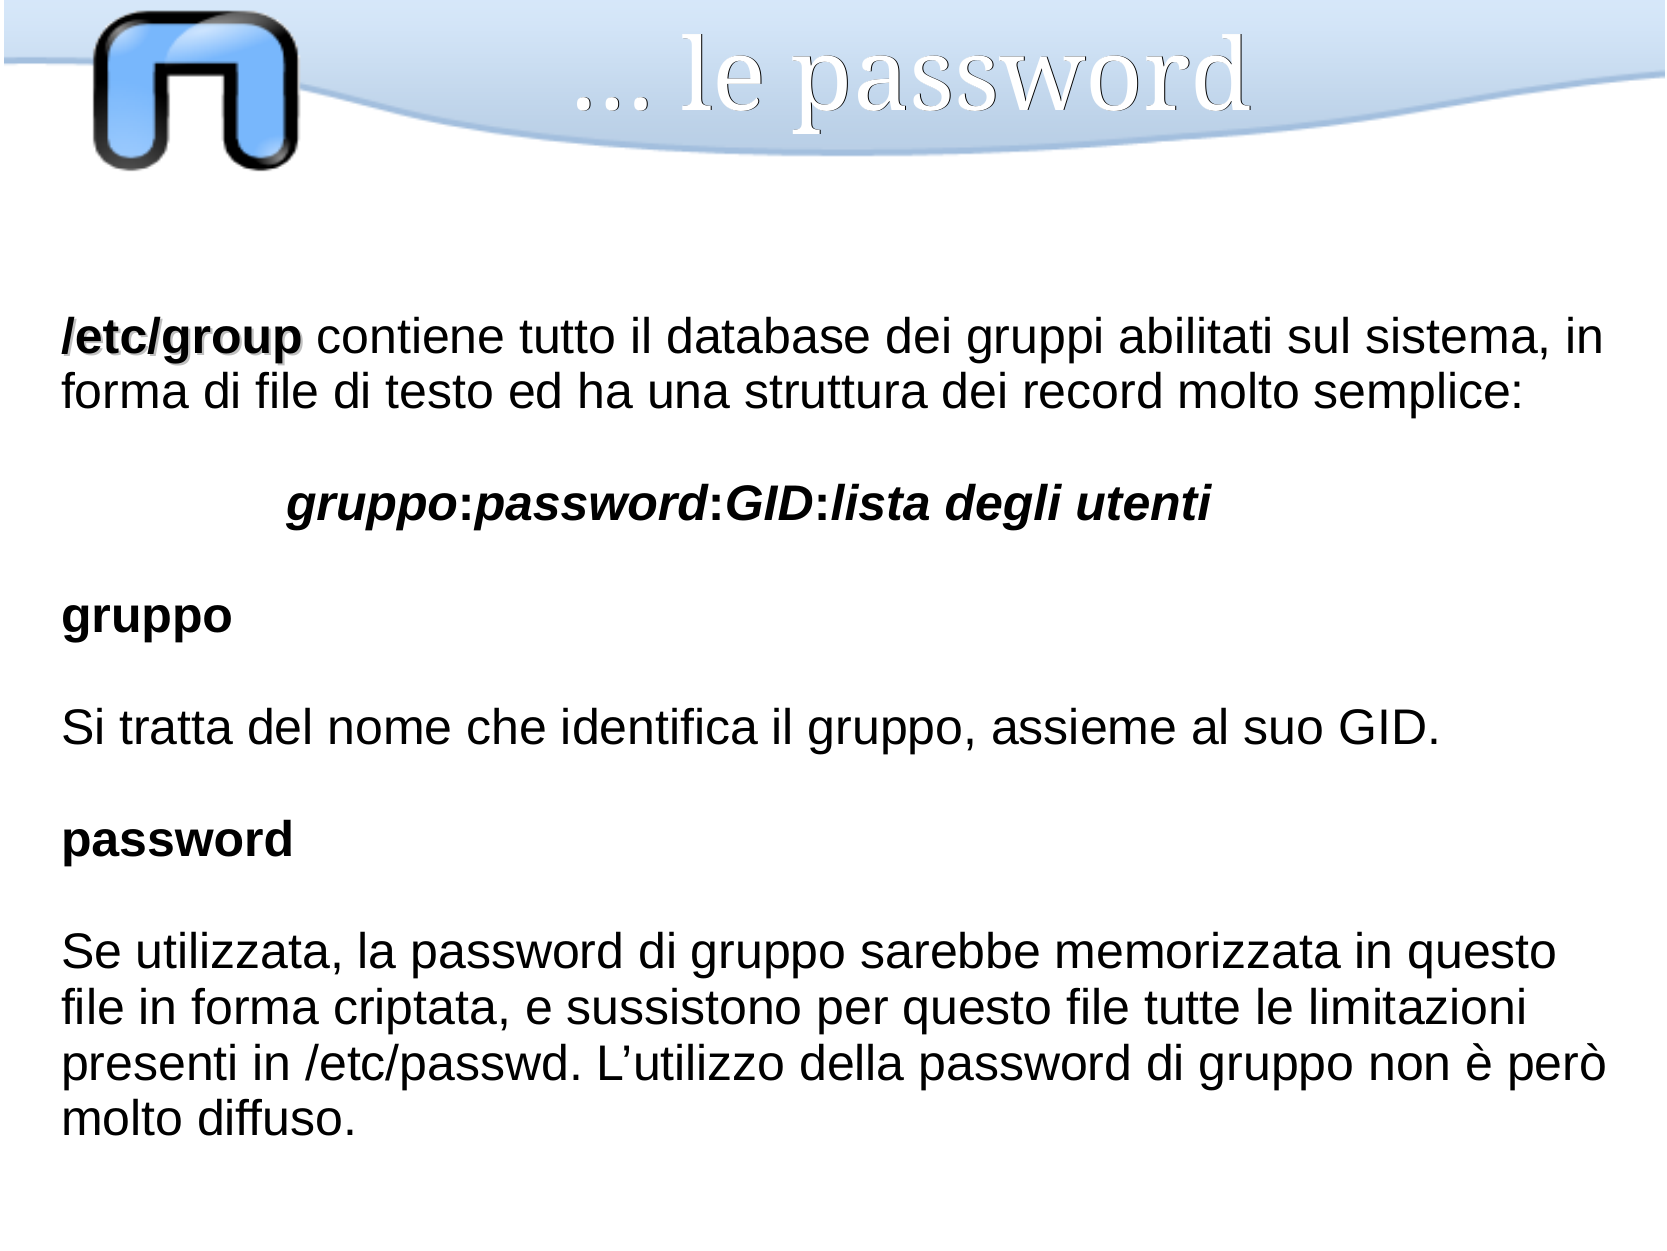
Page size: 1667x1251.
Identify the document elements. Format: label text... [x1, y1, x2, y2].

picture [0, 0, 1667, 1251]
list /etc/group contiene tutto il database dei gruppi abilitati sul sistema, in forma di file di testo ed ha una struttura dei record molto semplice: gruppo:password:GID:lista degli utenti gruppo Si tratta del nome che identifica il gruppo, assieme al suo GID. password Se utilizzata, la password di gruppo sarebbe memorizzata in questo file in forma criptata, e sussistono per questo file tutte le limitazioni presenti in /etc/passwd. L’utilizzo della password di gruppo non è però molto diffuso. [54, 301, 1624, 1153]
text_box … le password [555, 0, 1609, 267]
